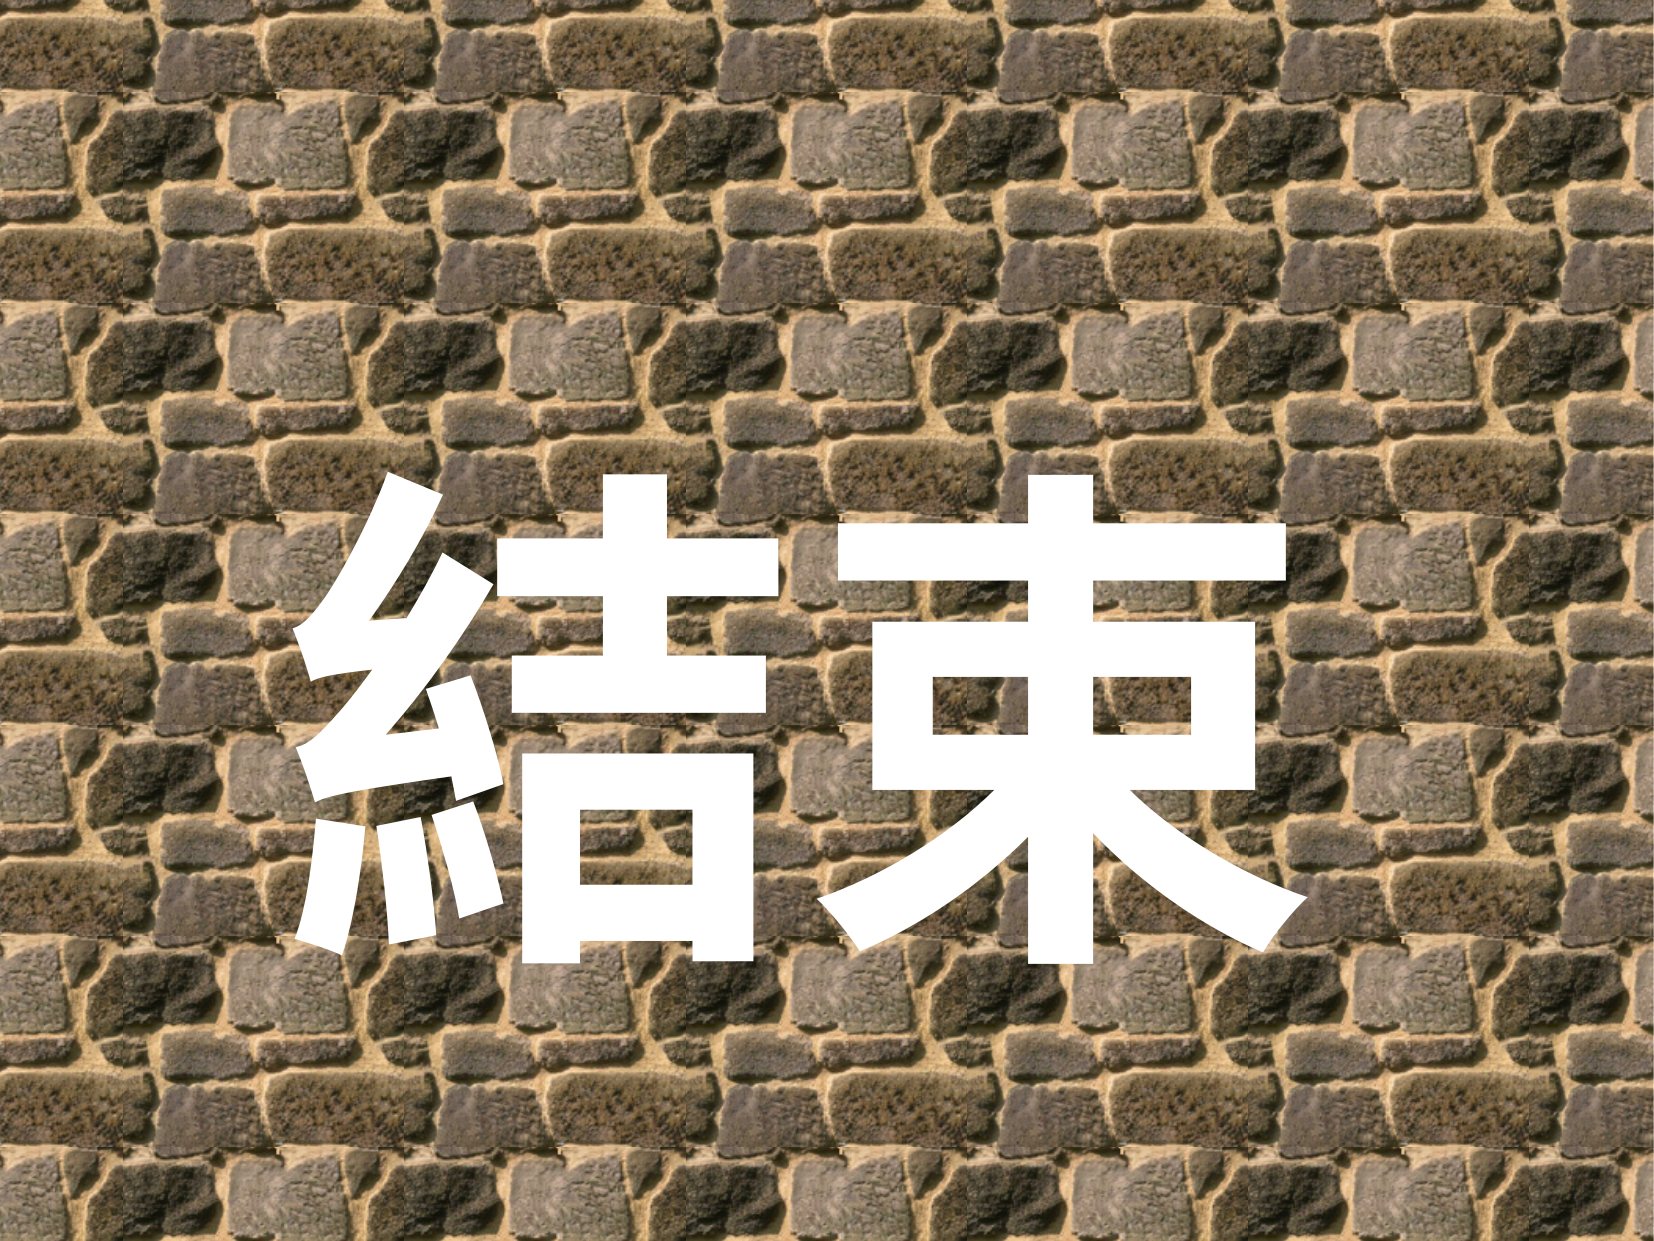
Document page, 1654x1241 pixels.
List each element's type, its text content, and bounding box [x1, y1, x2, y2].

picture [0, 0, 1654, 1241]
text_box 結束 [265, 306, 1536, 945]
